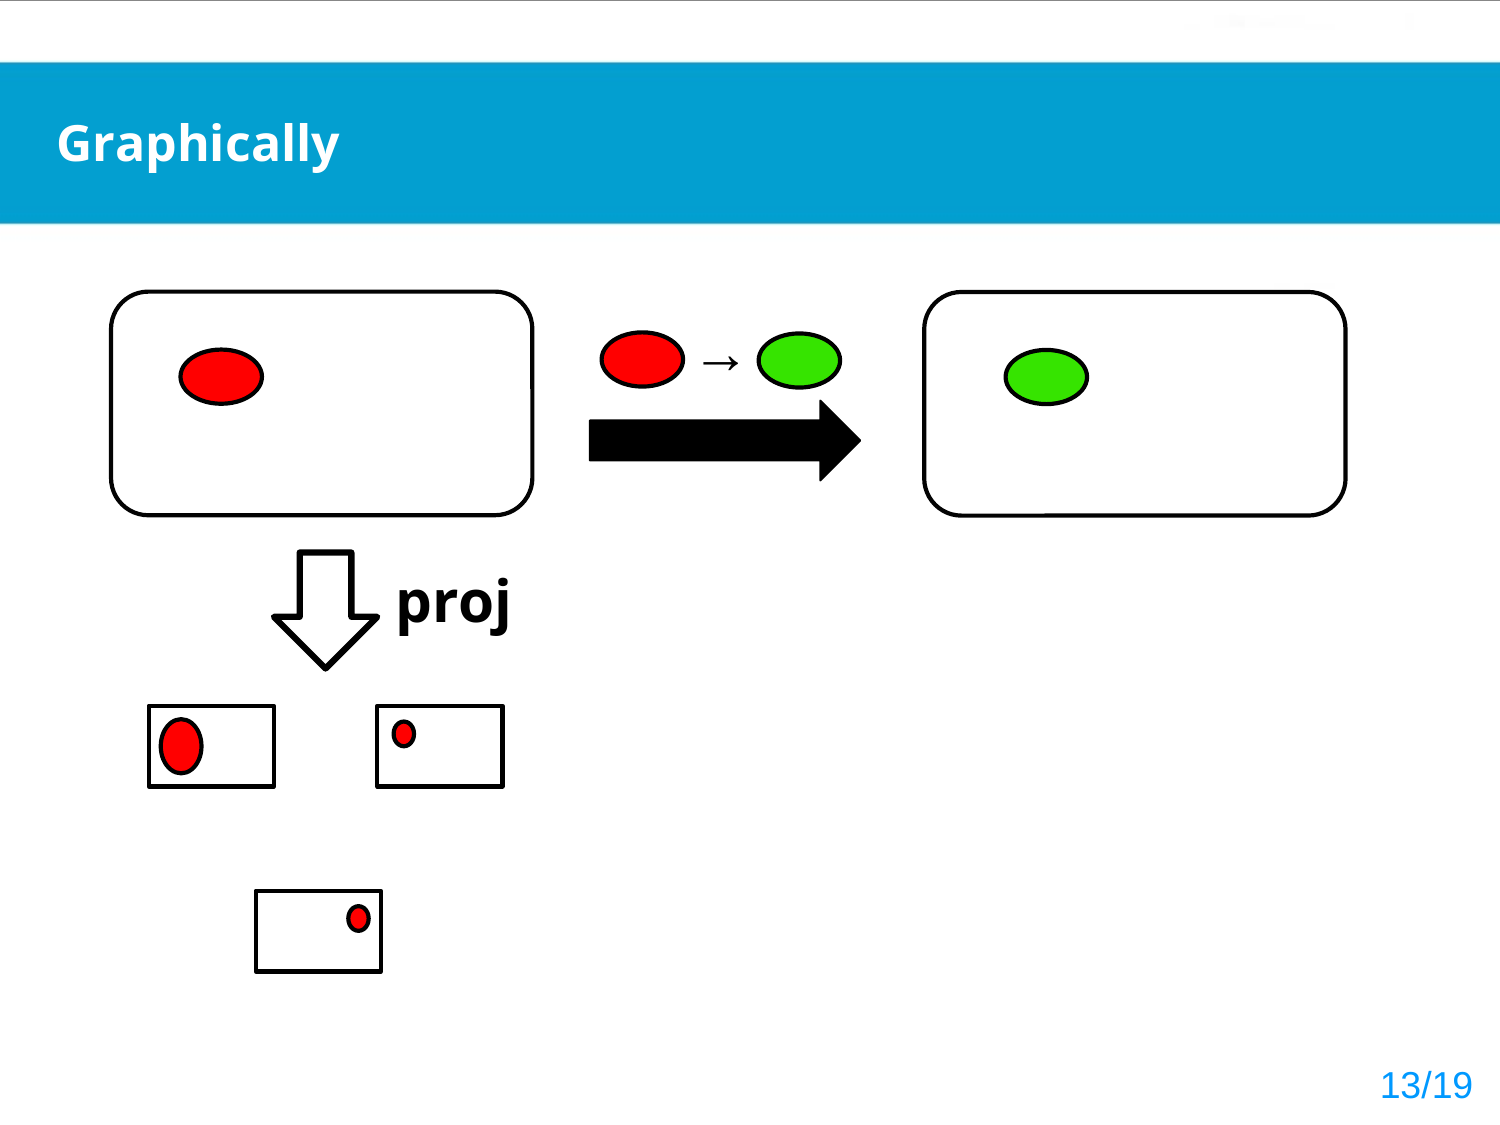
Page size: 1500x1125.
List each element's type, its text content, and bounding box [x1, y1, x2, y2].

text_box [160, 719, 202, 774]
text_box [1005, 349, 1088, 405]
text_box [758, 333, 841, 388]
text_box proj [380, 556, 528, 642]
picture [0, 223, 1500, 1125]
text_box [393, 721, 415, 747]
text_box [589, 400, 861, 481]
text_box [601, 332, 684, 387]
picture [0, 0, 1500, 63]
text_box [180, 349, 262, 404]
list Graphically [0, 61, 1267, 222]
text_box [348, 906, 369, 931]
text_box → [676, 308, 765, 393]
